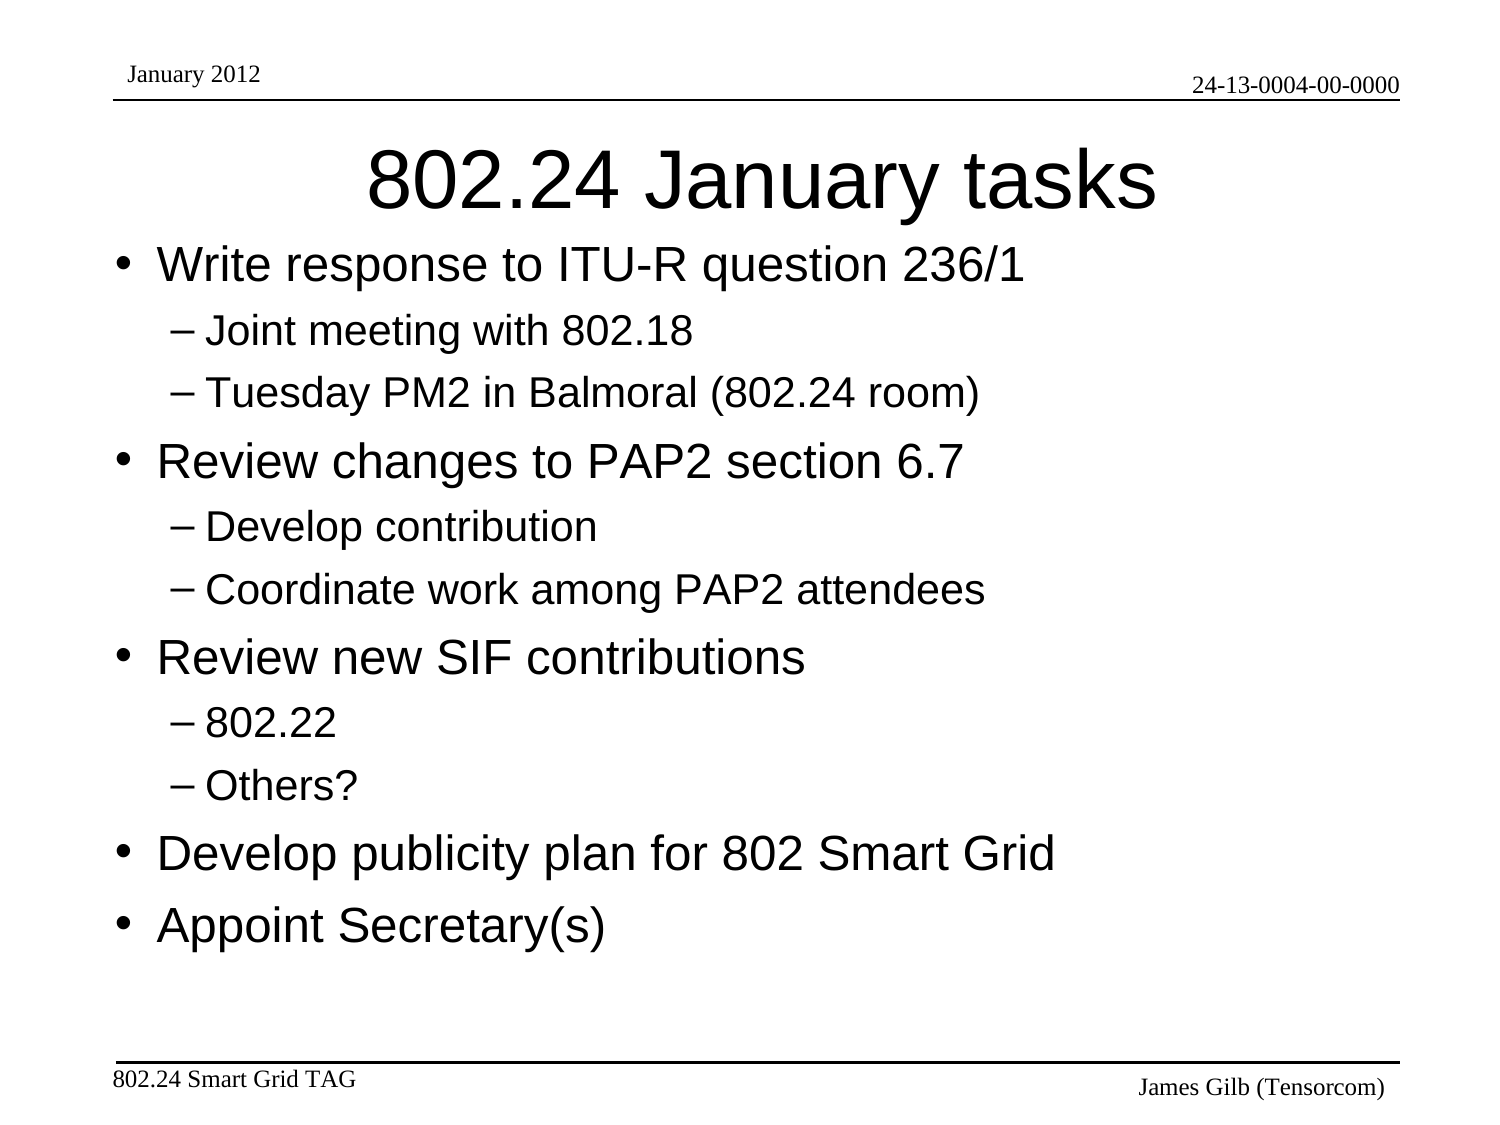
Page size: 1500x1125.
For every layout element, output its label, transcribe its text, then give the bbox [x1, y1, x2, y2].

title 802.24 January tasks [125, 112, 1401, 238]
list Write response to ITU-R question 236/1 Joint meeting with 802.18 Tuesday PM2 in Balmoral (802.24 room) Review changes to PAP2 section 6.7 Develop contribution Coordinate work among PAP2 attendees Review new SIF contributions 802.22 Others? Develop publicity plan for 802 Smart Grid Appoint Secretary(s) [99, 224, 1375, 968]
